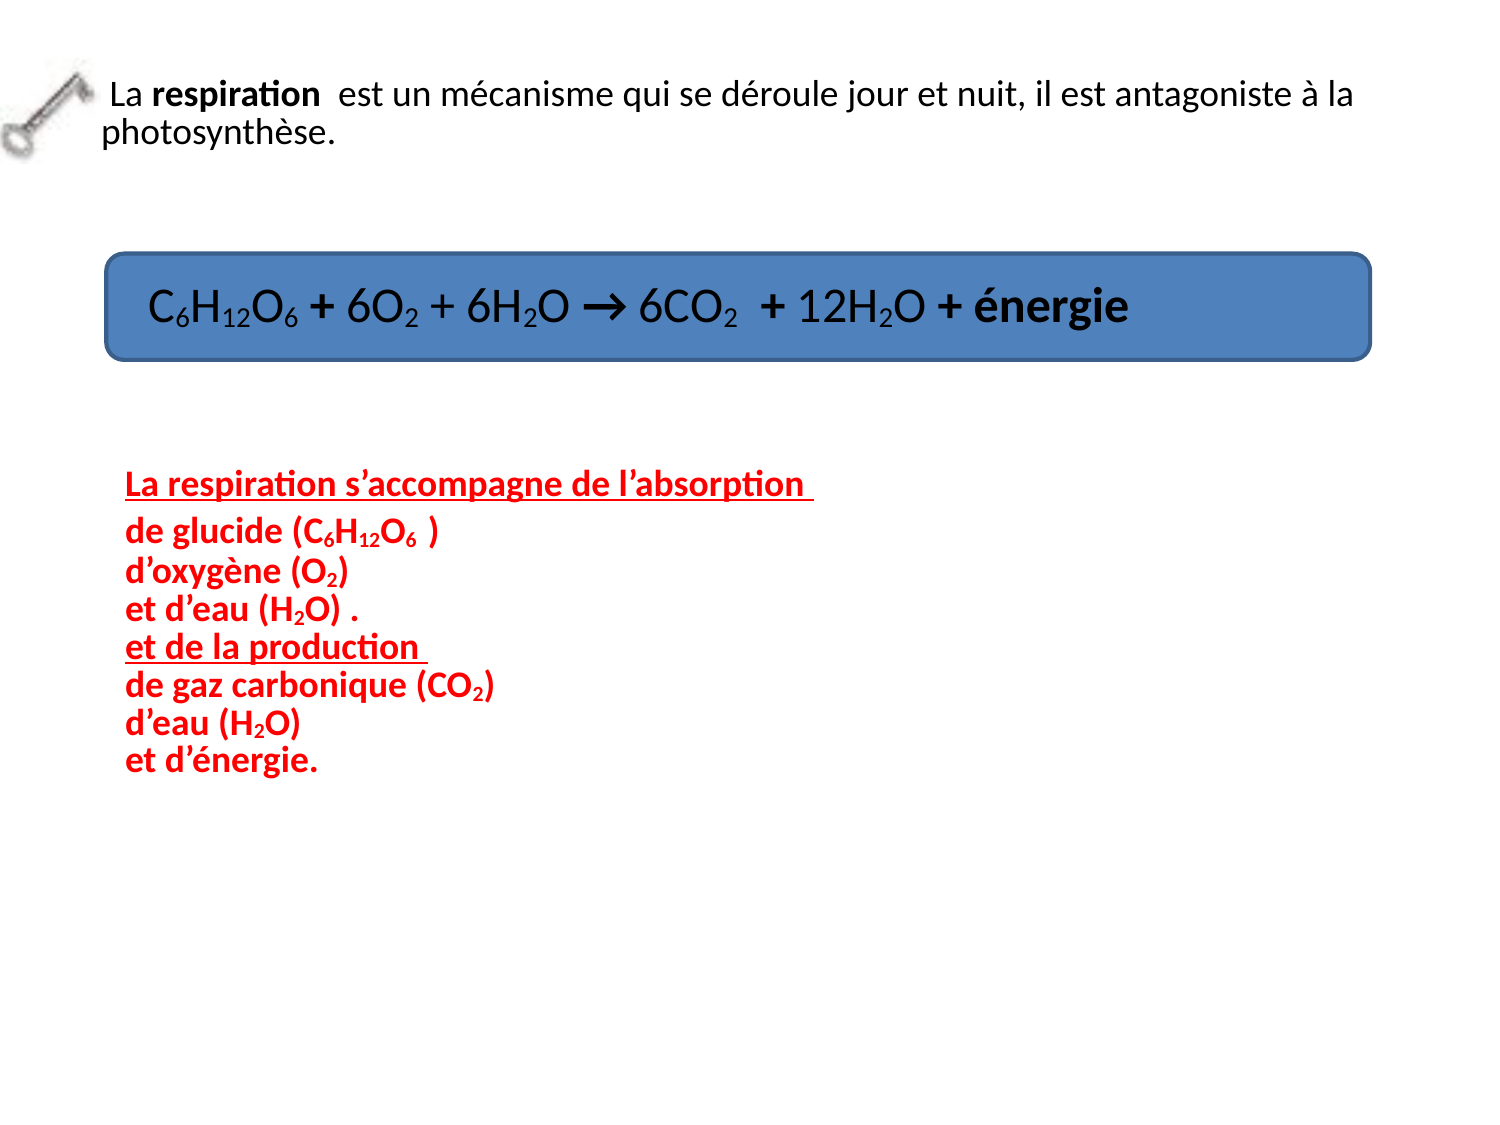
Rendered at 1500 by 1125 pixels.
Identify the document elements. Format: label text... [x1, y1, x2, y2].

text_box C6H12O6 + 6O2 + 6H2O → 6CO2 + 12H2O + énergie [133, 264, 1335, 385]
text_box [106, 253, 1371, 360]
text_box La respiration s’accompagne de l’absorption de glucide (C6H12O6 ) d’oxygène (O2) et d’eau (H2O) . et de la production de gaz carbonique (CO2) d’eau (H2O) et d’énergie. [110, 460, 1430, 957]
picture [0, 58, 101, 164]
text_box La respiration est un mécanisme qui se déroule jour et nuit, il est antagoniste à la photosynthèse. [11, 70, 1500, 269]
